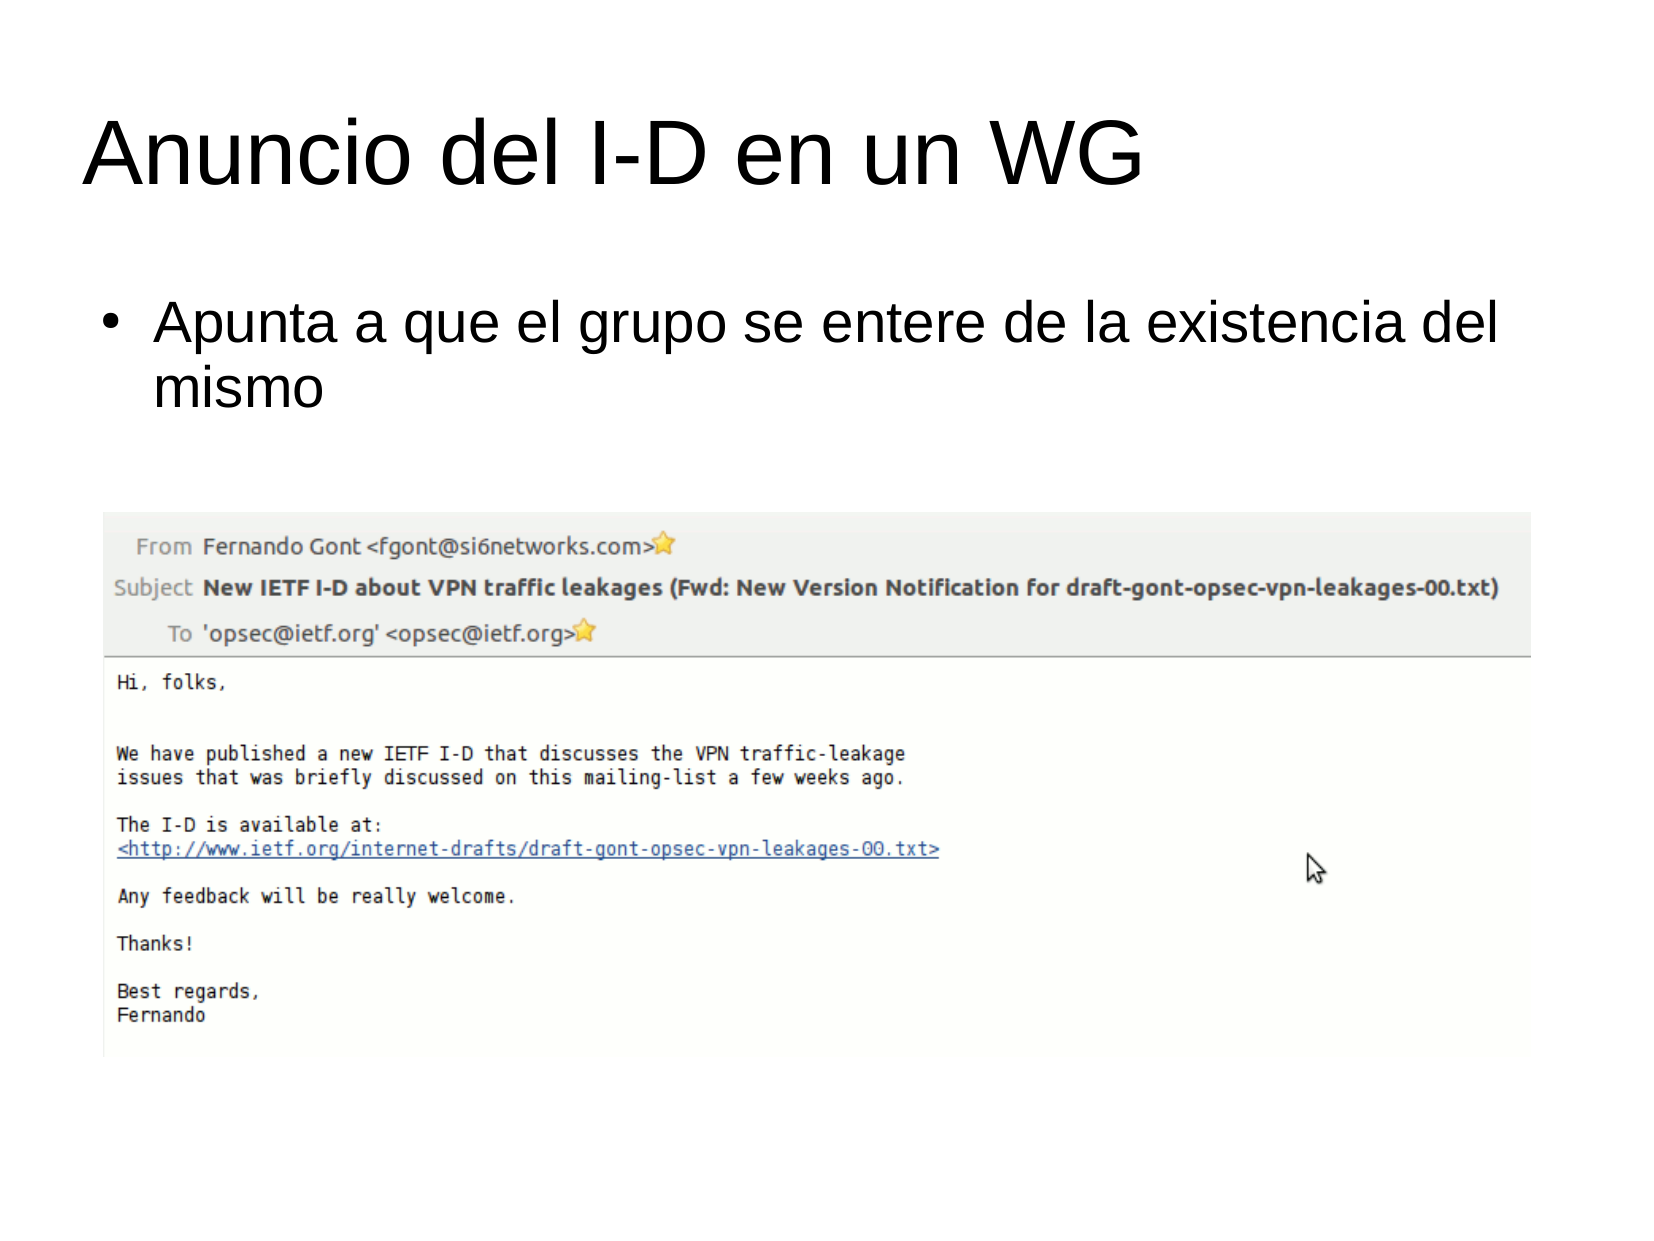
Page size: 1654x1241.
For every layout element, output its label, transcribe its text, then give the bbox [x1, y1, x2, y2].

list Apunta a que el grupo se entere de la existencia del mismo [82, 290, 1538, 1010]
picture [103, 512, 1531, 1058]
title Anuncio del I-D en un WG [82, 49, 1571, 257]
